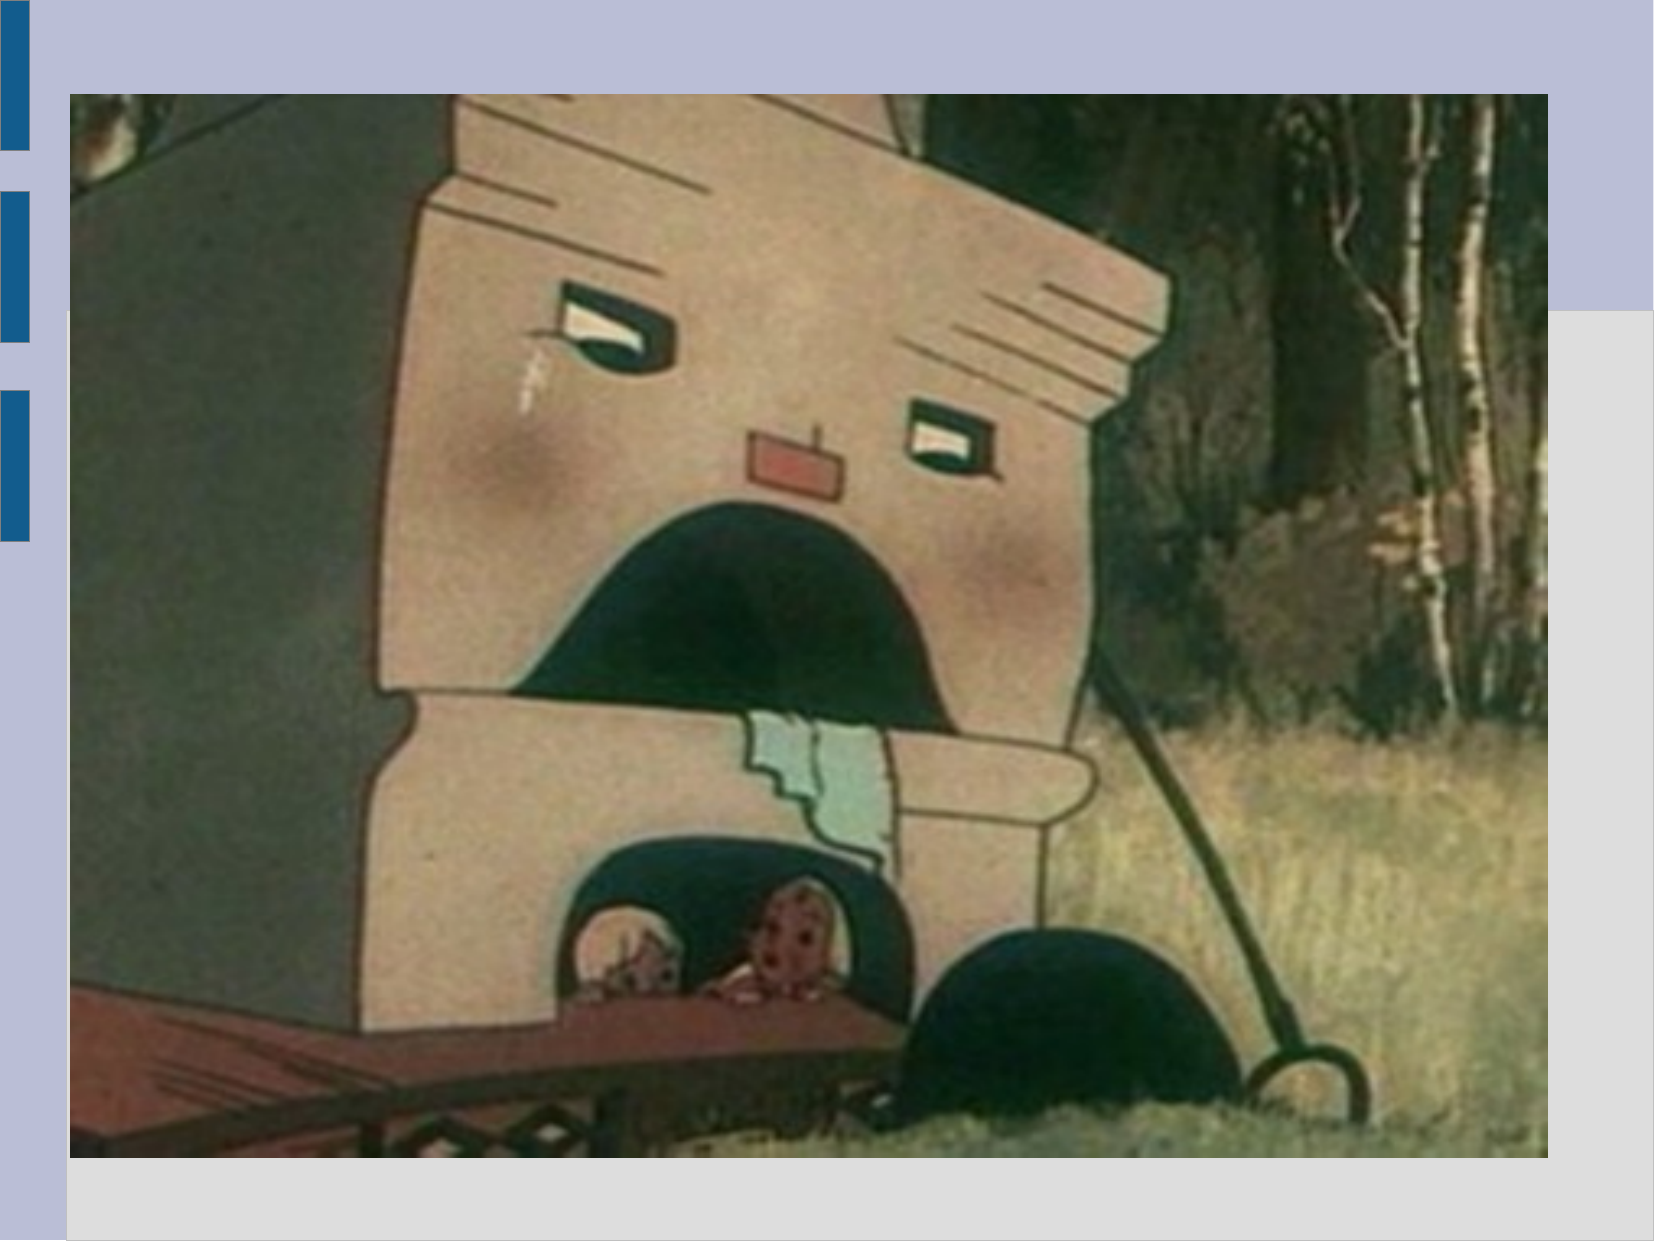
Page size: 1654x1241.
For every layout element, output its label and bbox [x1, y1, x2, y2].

picture [70, 94, 1548, 1158]
